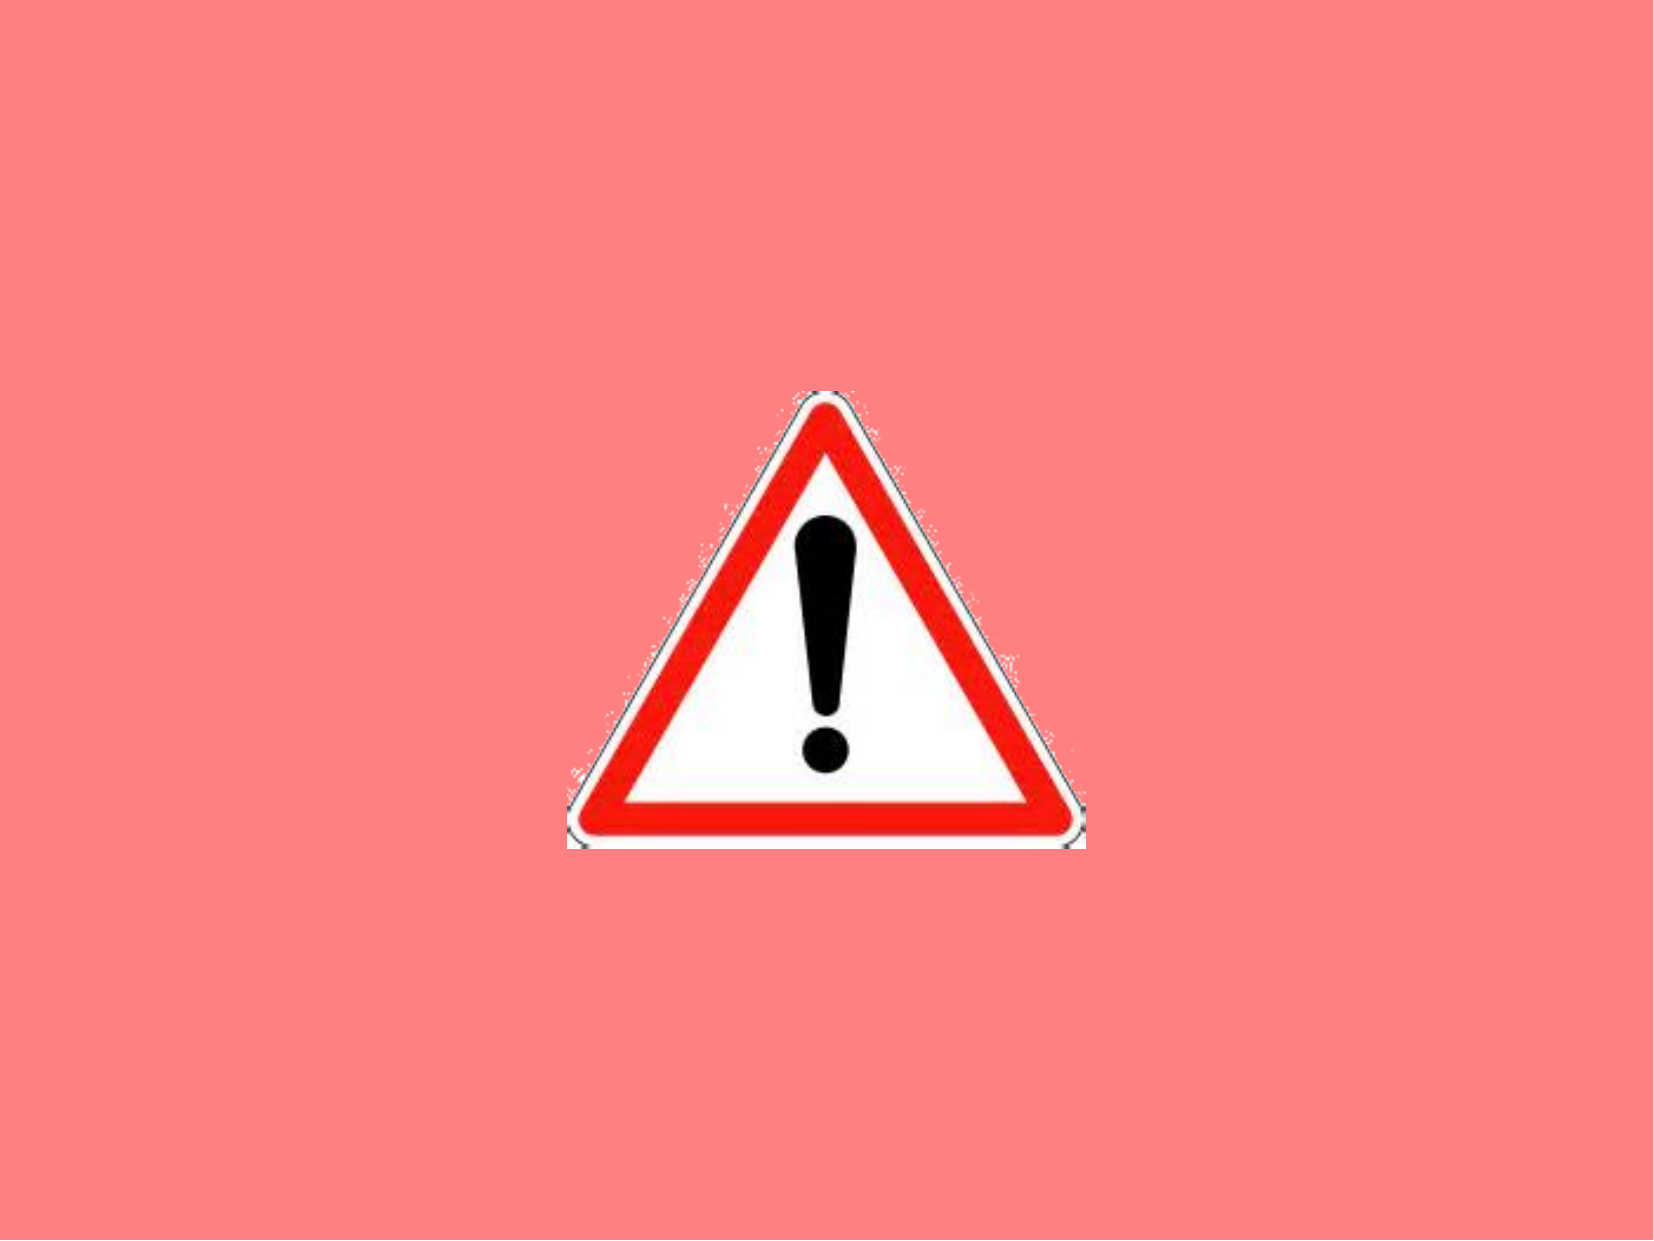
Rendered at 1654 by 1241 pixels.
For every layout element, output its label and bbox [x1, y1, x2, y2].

subtitle [82, 49, 1571, 1010]
